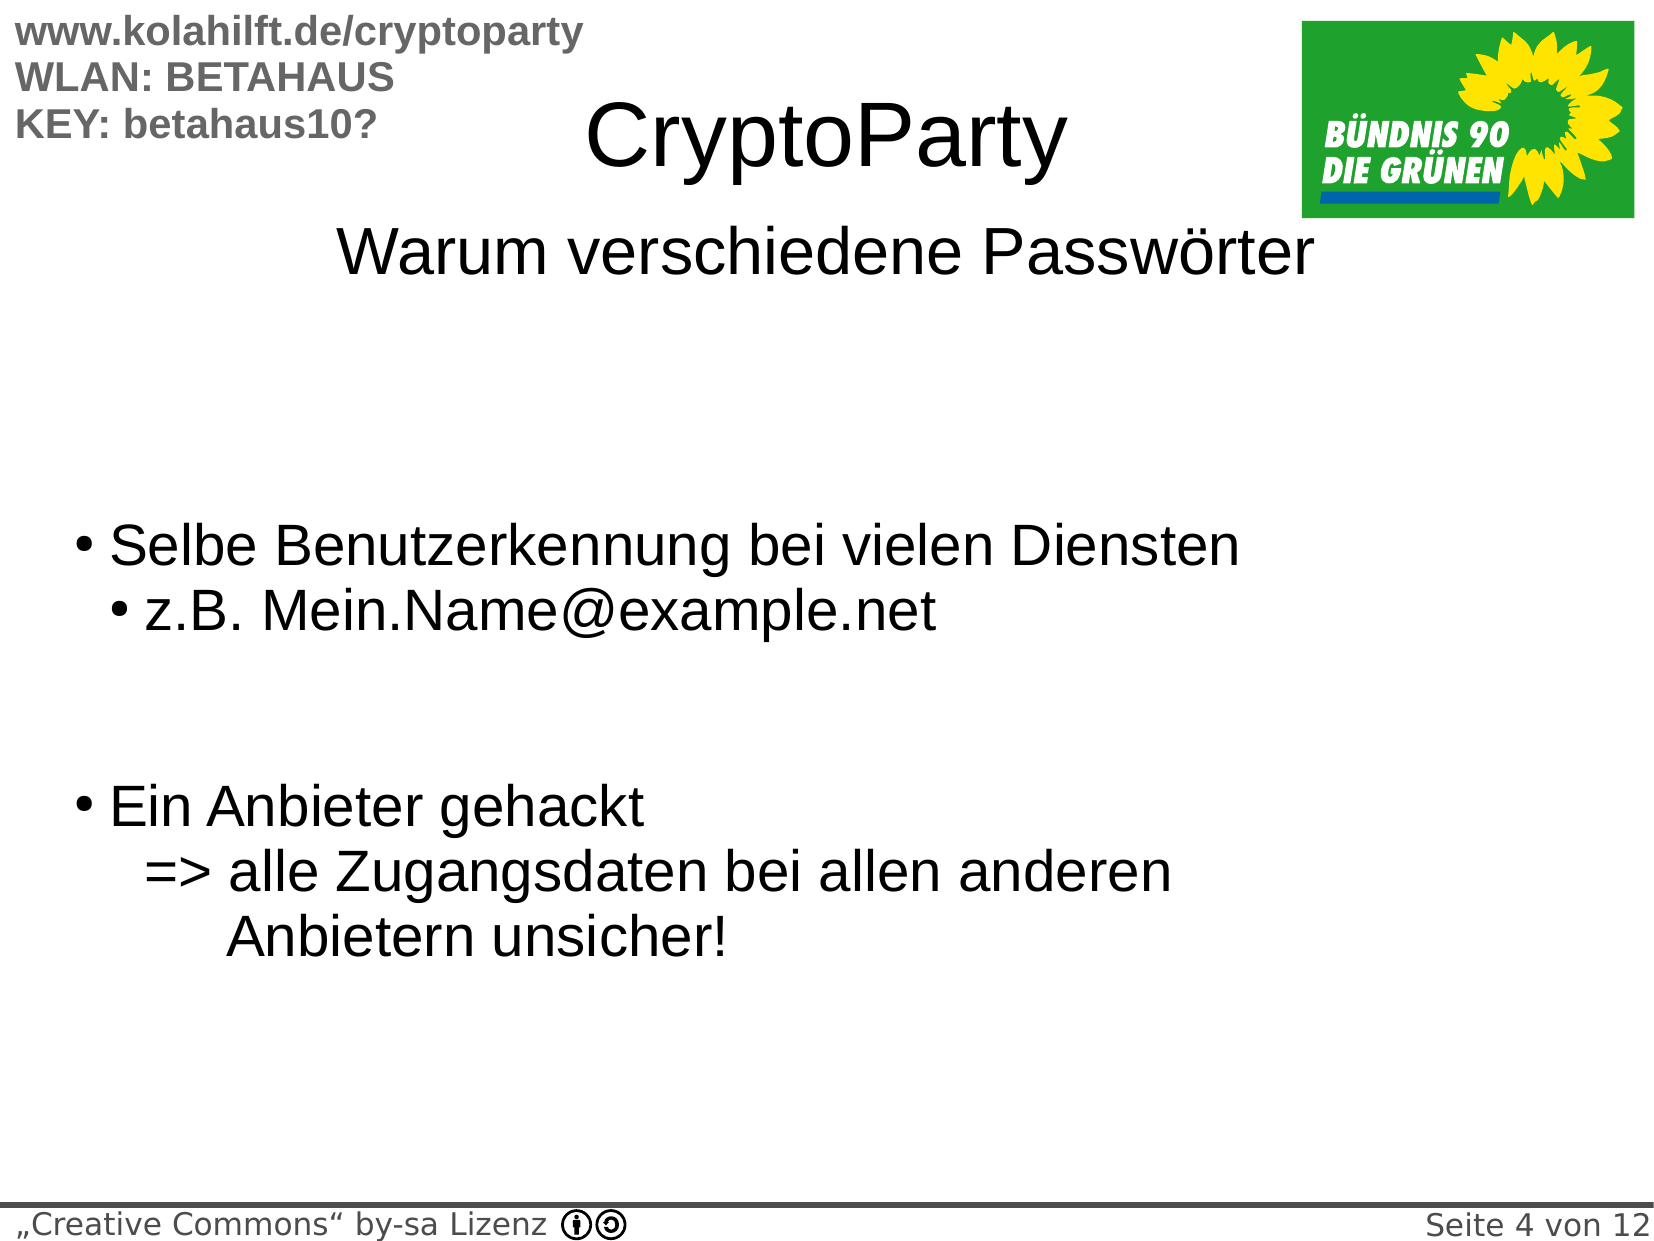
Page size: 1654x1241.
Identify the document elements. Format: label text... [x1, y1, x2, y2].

text_box Warum verschiedene Passwörter Selbe Benutzerkennung bei vielen Diensten z.B. Mein.Name@example.net Ein Anbieter gehackt => alle Zugangsdaten bei allen anderen Anbietern unsicher! [59, 206, 1595, 976]
